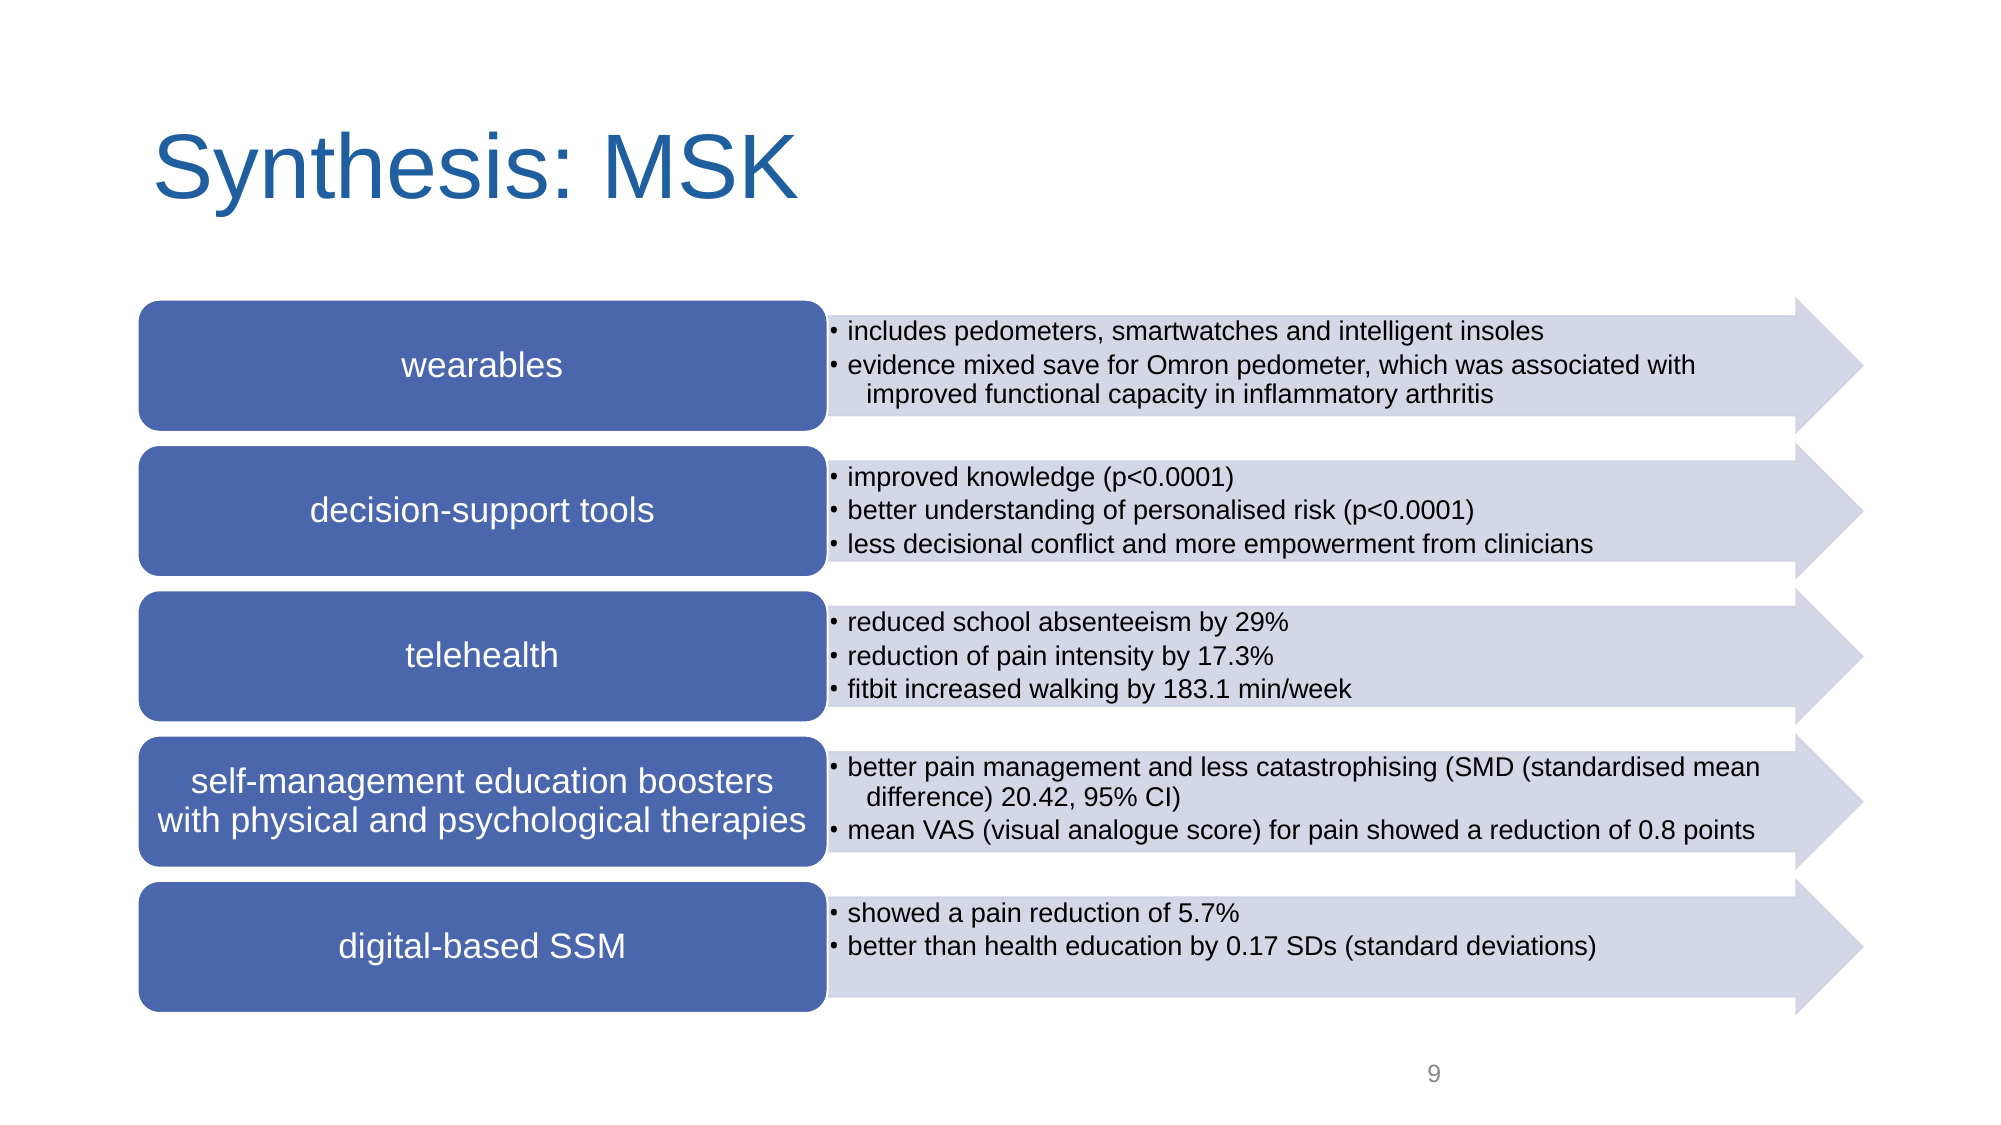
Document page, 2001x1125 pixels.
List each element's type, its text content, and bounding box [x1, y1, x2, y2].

text_box digital-based SSM [137, 880, 828, 1014]
text_box 9 [1412, 1042, 1863, 1103]
text_box showed a pain reduction of 5.7% better than health education by 0.17 SDs (standard deviations) [827, 880, 1863, 1014]
text_box decision-support tools [137, 444, 828, 578]
title Synthesis: MSK [137, 59, 1863, 278]
text_box better pain management and less catastrophising (SMD (standardised mean difference) 20.42, 95% CI) mean VAS (visual analogue score) for pain showed a reduction of 0.8 points [827, 735, 1863, 868]
text_box reduced school absenteeism by 29% reduction of pain intensity by 17.3% fitbit increased walking by 183.1 min/week [827, 590, 1863, 723]
text_box wearables [137, 299, 828, 432]
text_box self-management education boosters with physical and psychological therapies [137, 735, 828, 868]
text_box includes pedometers, smartwatches and intelligent insoles evidence mixed save for Omron pedometer, which was associated with improved functional capacity in inflammatory arthritis [827, 299, 1863, 432]
text_box improved knowledge (p<0.0001) better understanding of personalised risk (p<0.0001) less decisional conflict and more empowerment from clinicians [827, 444, 1863, 578]
text_box telehealth [137, 590, 828, 723]
